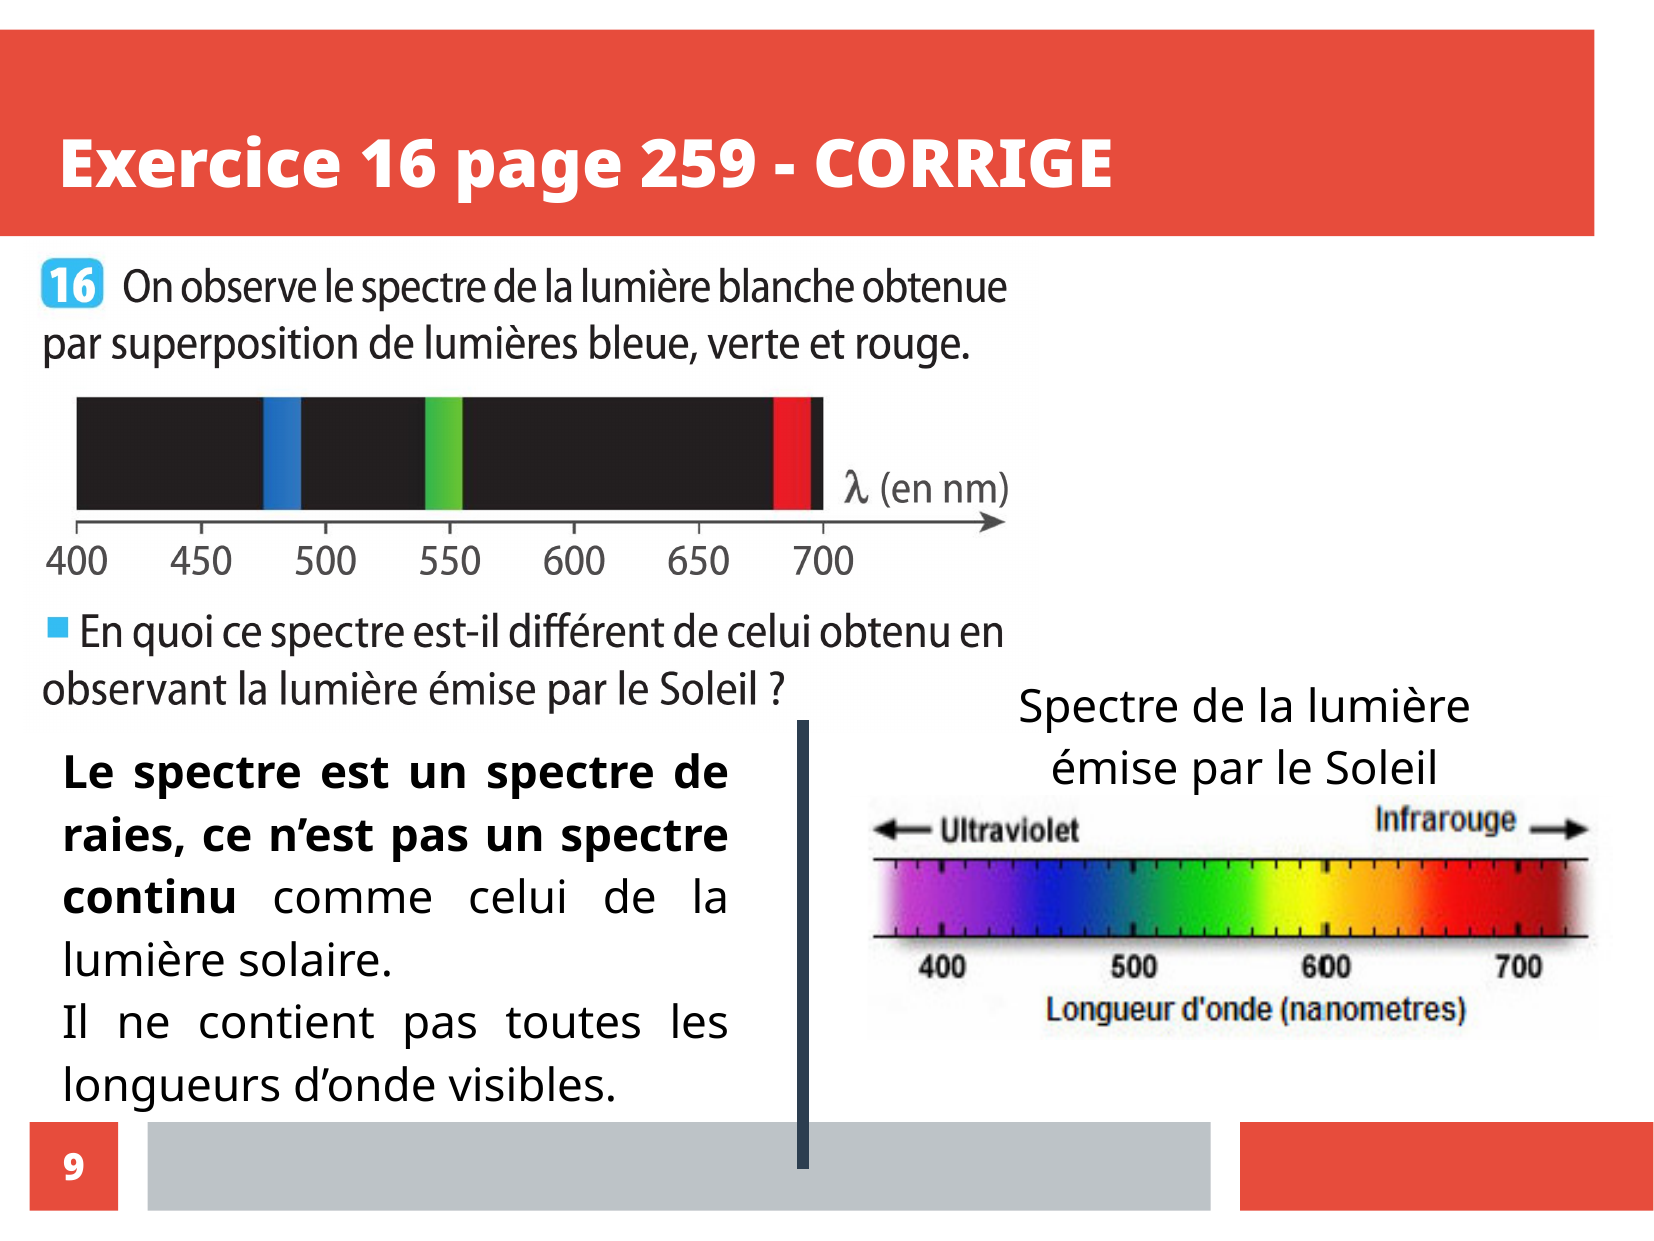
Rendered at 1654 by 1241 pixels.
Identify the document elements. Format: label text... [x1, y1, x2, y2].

text_box Spectre de la lumière émise par le Soleil [882, 665, 1607, 796]
title Exercice 16 page 259 - CORRIGE [59, 59, 1595, 207]
picture [850, 795, 1613, 1040]
picture [23, 240, 1039, 733]
text_box Le spectre est un spectre de raies, ce n’est pas un spectre continu comme celui de la lumière solaire. Il ne contient pas toutes les longueurs d’onde visibles. [47, 732, 745, 1093]
